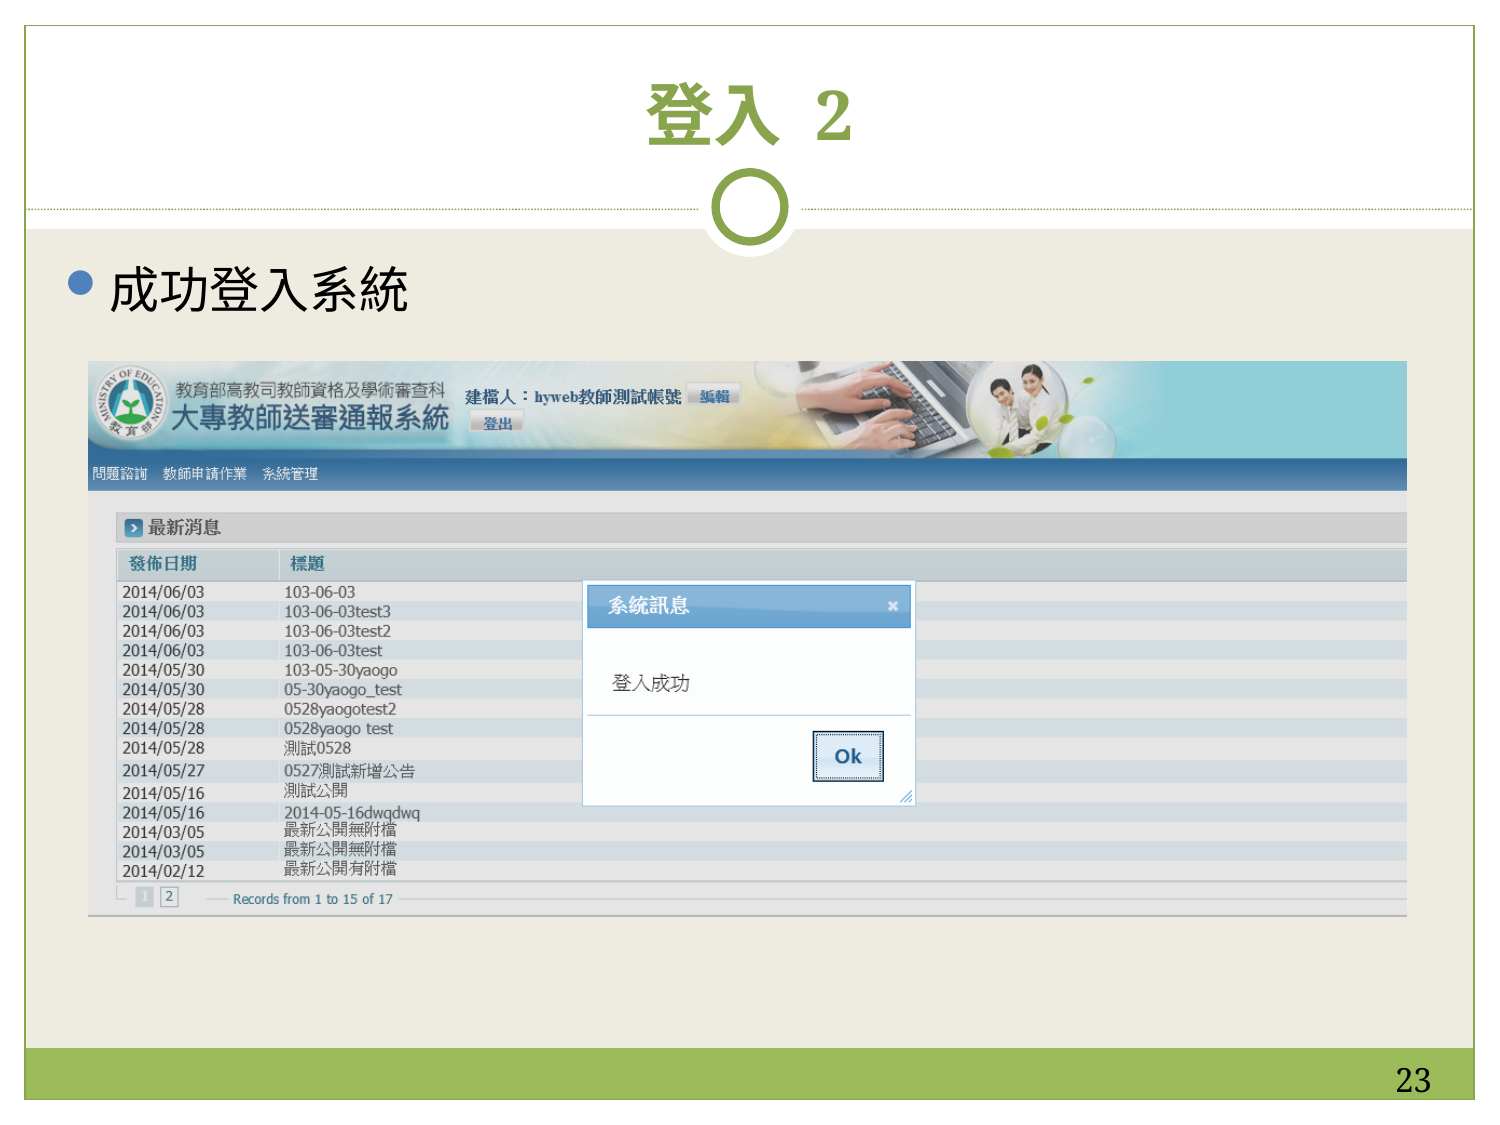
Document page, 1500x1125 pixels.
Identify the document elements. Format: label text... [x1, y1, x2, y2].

picture [88, 361, 1407, 917]
list 成功登入系統 [49, 250, 1445, 1001]
title 登入 2 [49, 37, 1450, 162]
text_box [1376, 1045, 1452, 1118]
